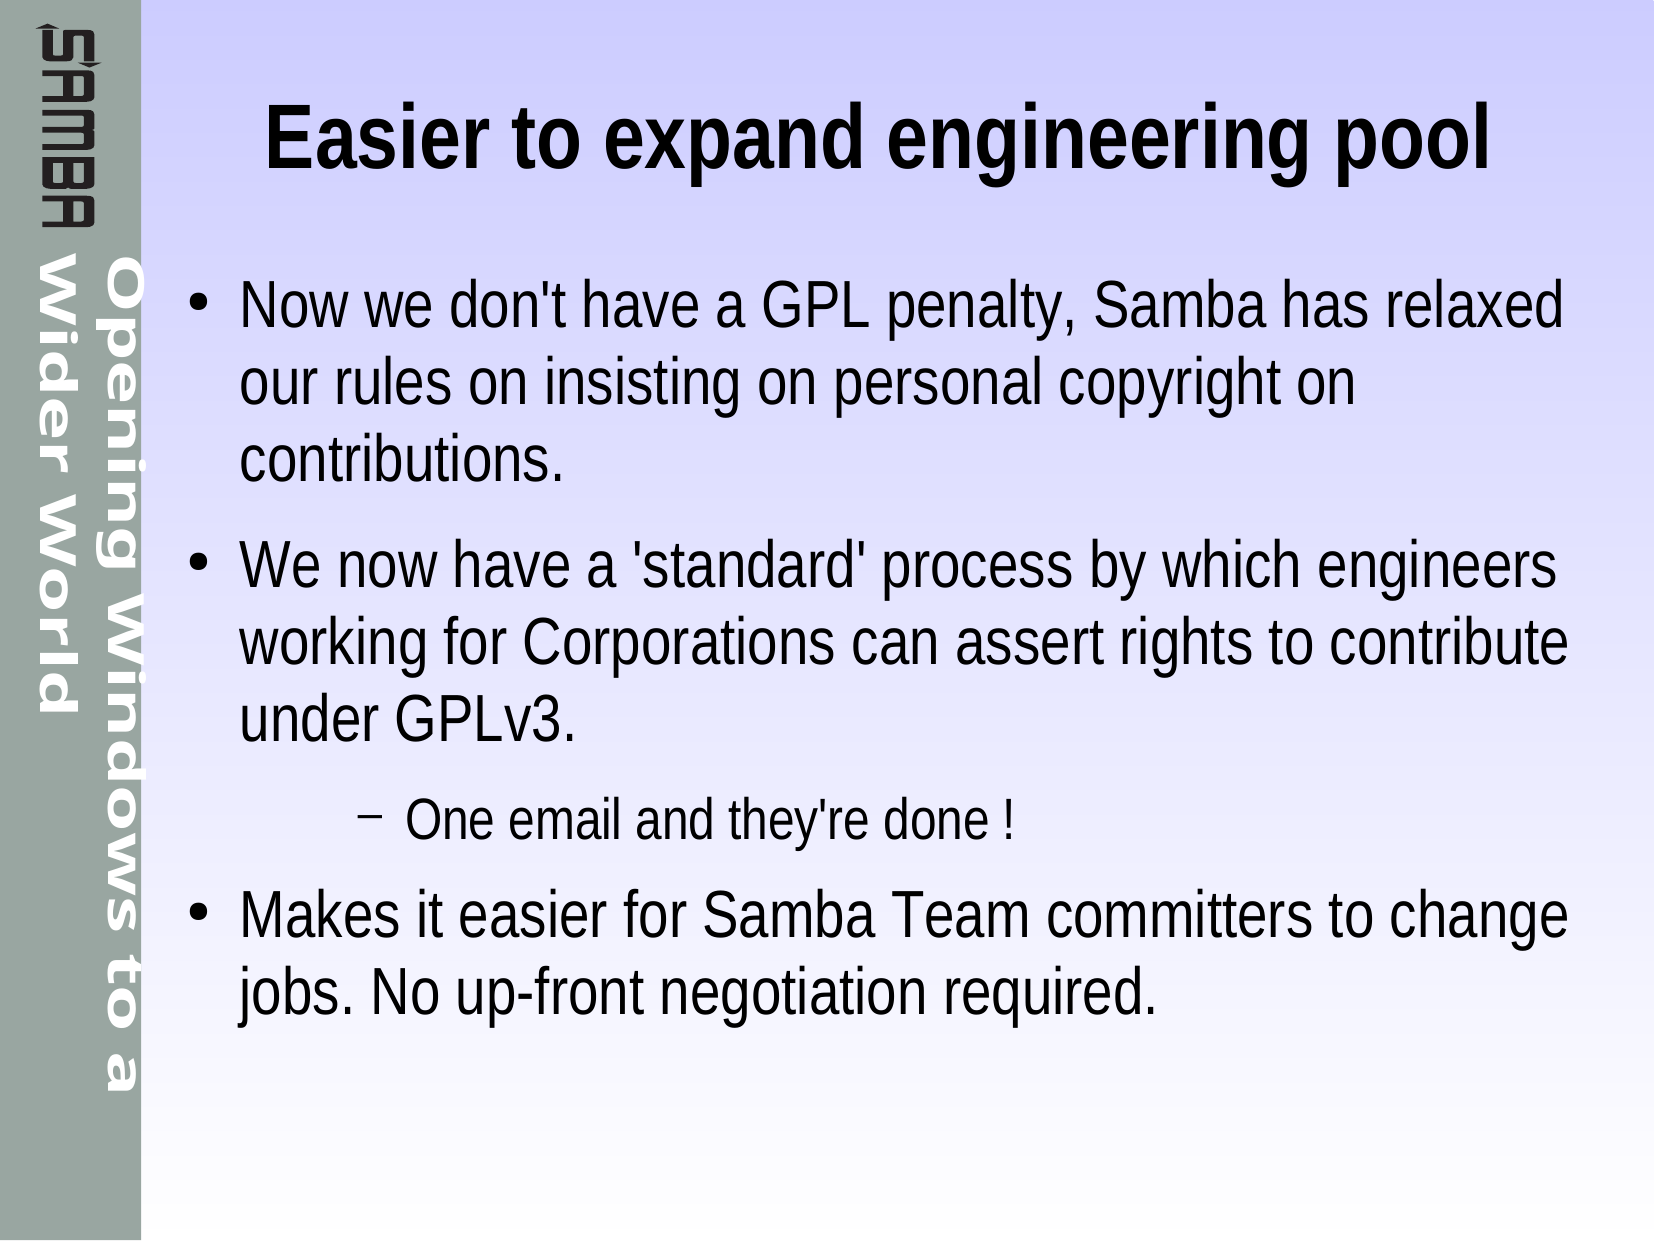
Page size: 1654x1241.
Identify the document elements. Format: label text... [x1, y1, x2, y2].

list Now we don't have a GPL penalty, Samba has relaxed our rules on insisting on personal copyright on contributions. We now have a 'standard' process by which engineers working for Corporations can assert rights to contribute under GPLv3. One email and they're done ! Makes it easier for Samba Team committers to change jobs. No up-front negotiation required. [169, 265, 1582, 1030]
text_box [1383, 119, 1397, 176]
title Easier to expand engineering pool [173, 31, 1586, 239]
